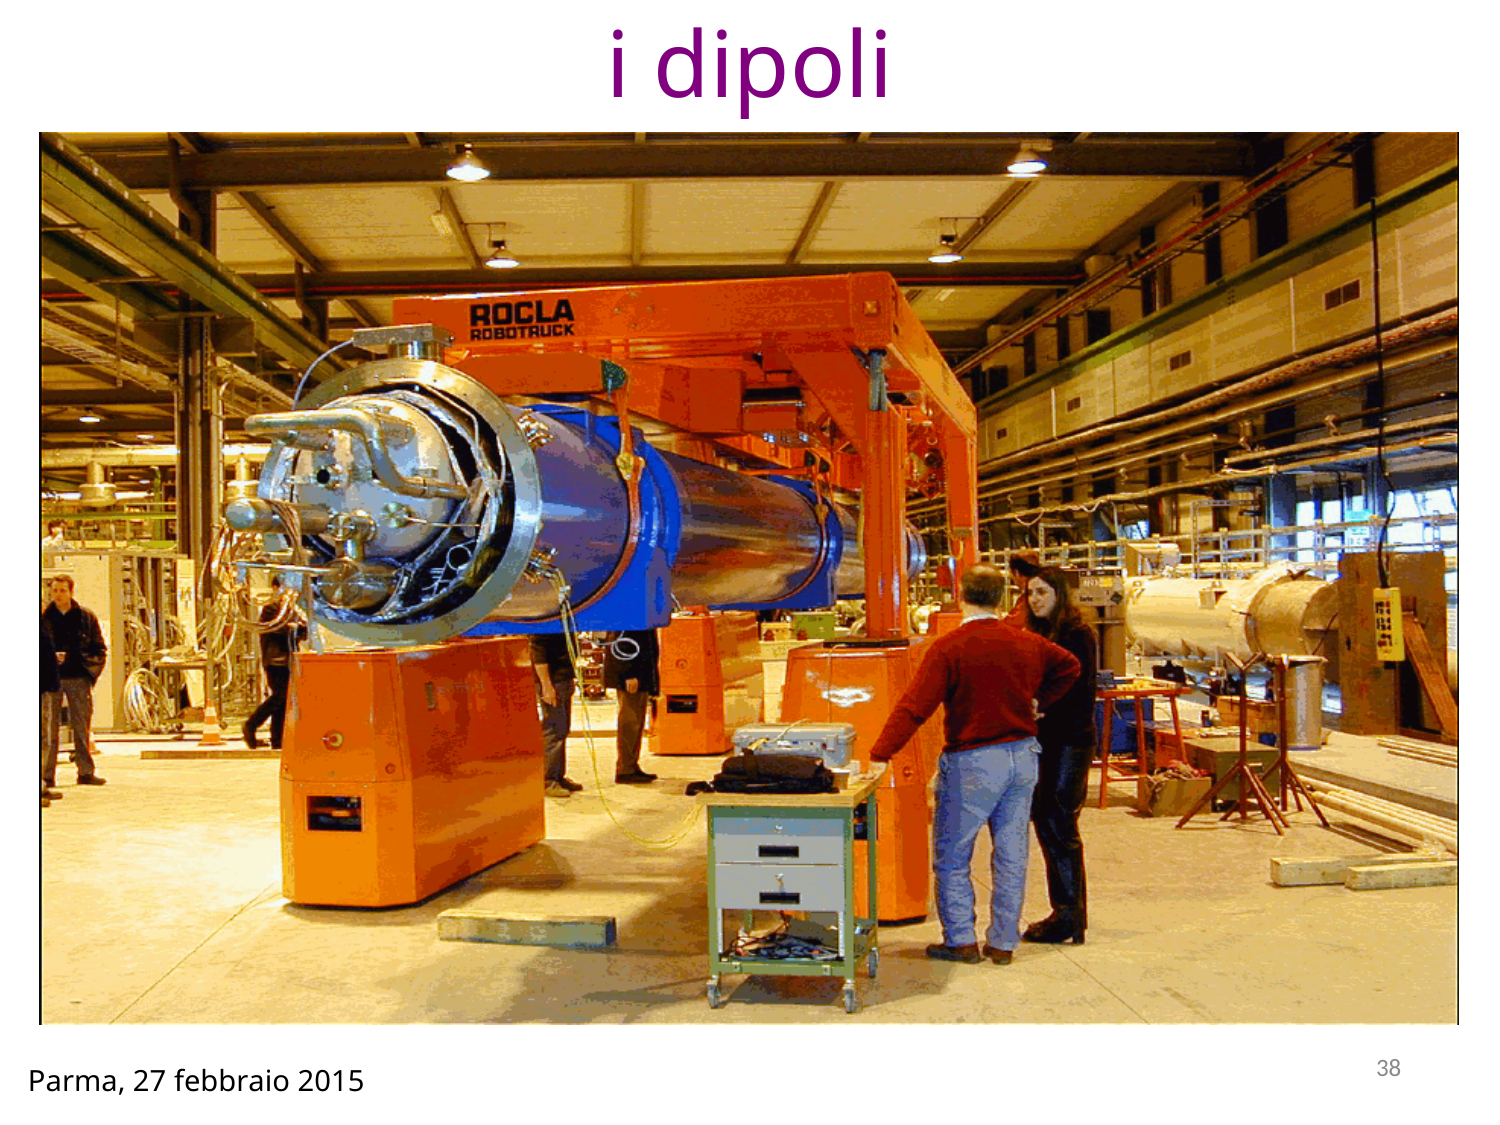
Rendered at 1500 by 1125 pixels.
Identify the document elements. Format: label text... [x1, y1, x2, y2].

picture [39, 132, 1459, 1026]
text_box i dipoli [112, 0, 1388, 132]
text_box <number> [1074, 1042, 1417, 1095]
